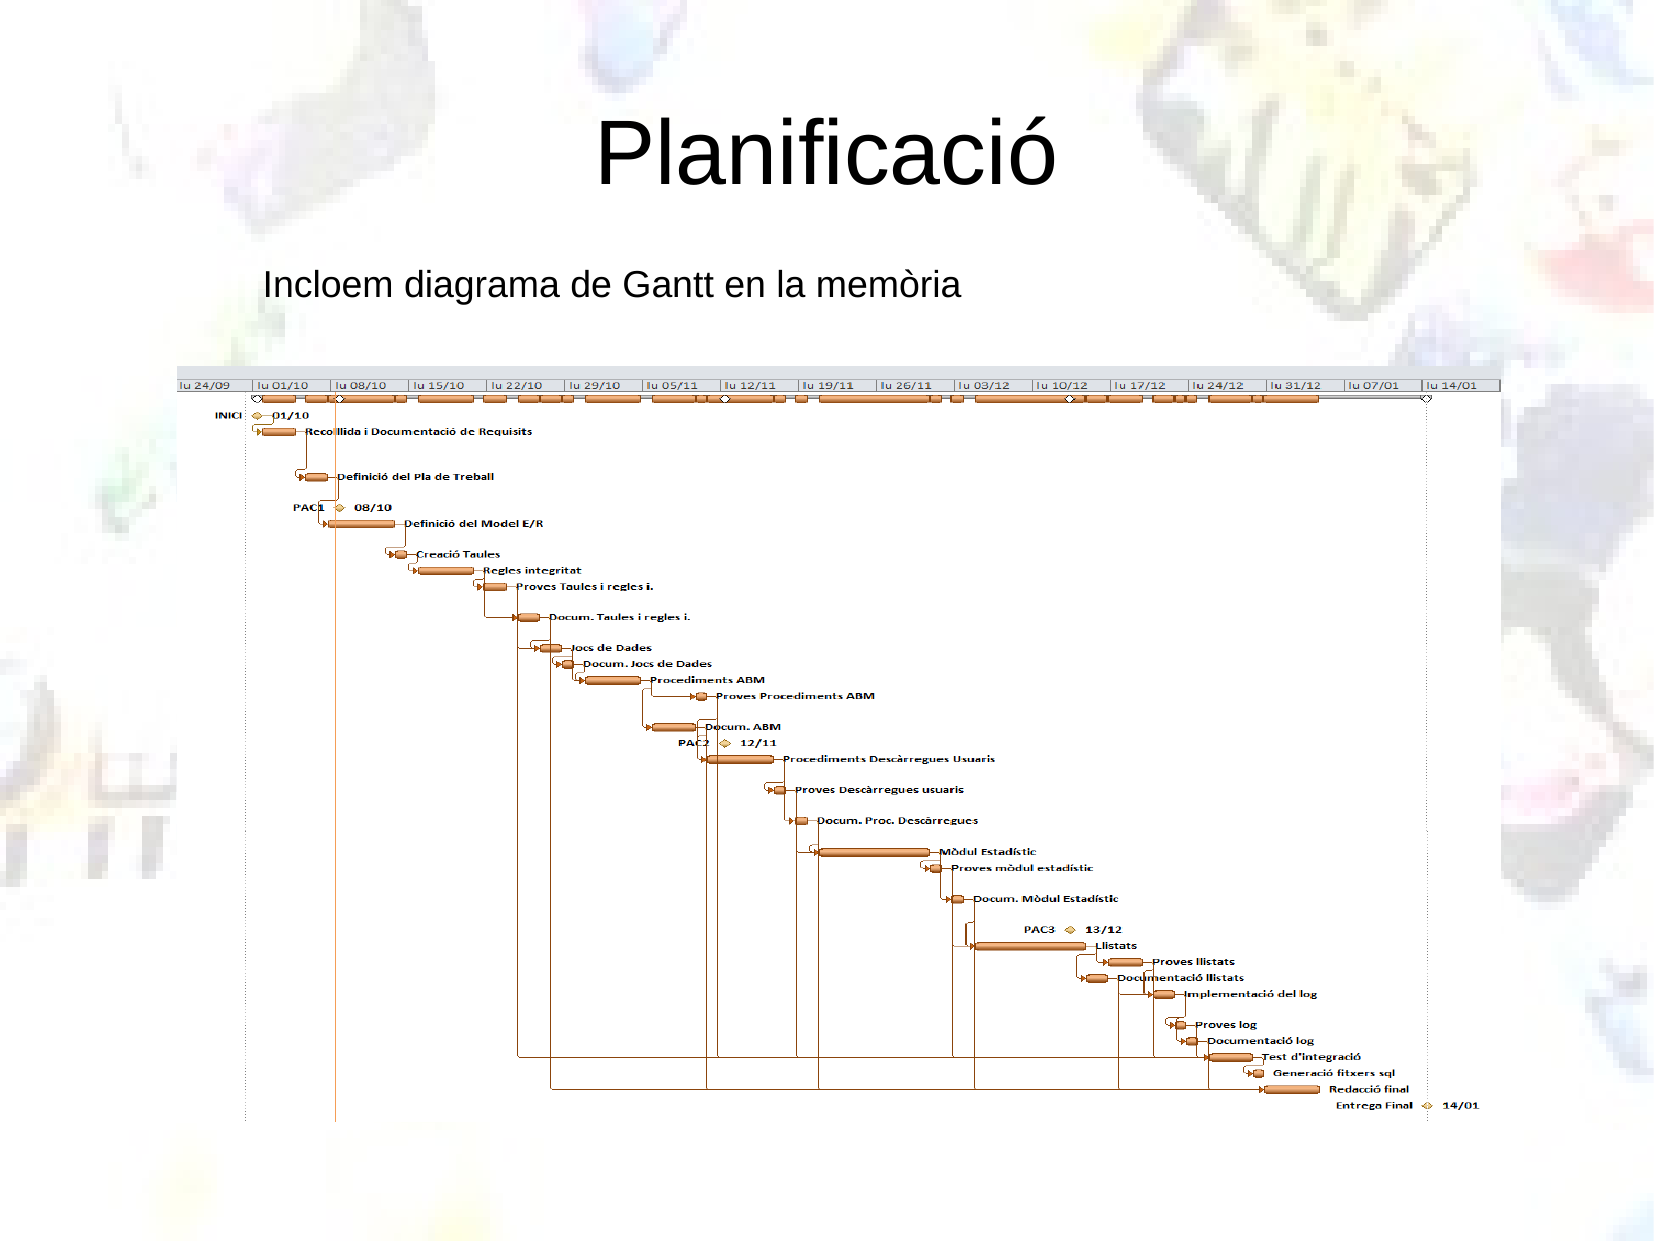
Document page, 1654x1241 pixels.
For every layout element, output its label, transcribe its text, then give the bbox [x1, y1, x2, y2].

picture [0, 0, 1654, 1241]
title Planificació [82, 49, 1571, 257]
text_box Incloem diagrama de Gantt en la memòria [248, 256, 1004, 314]
